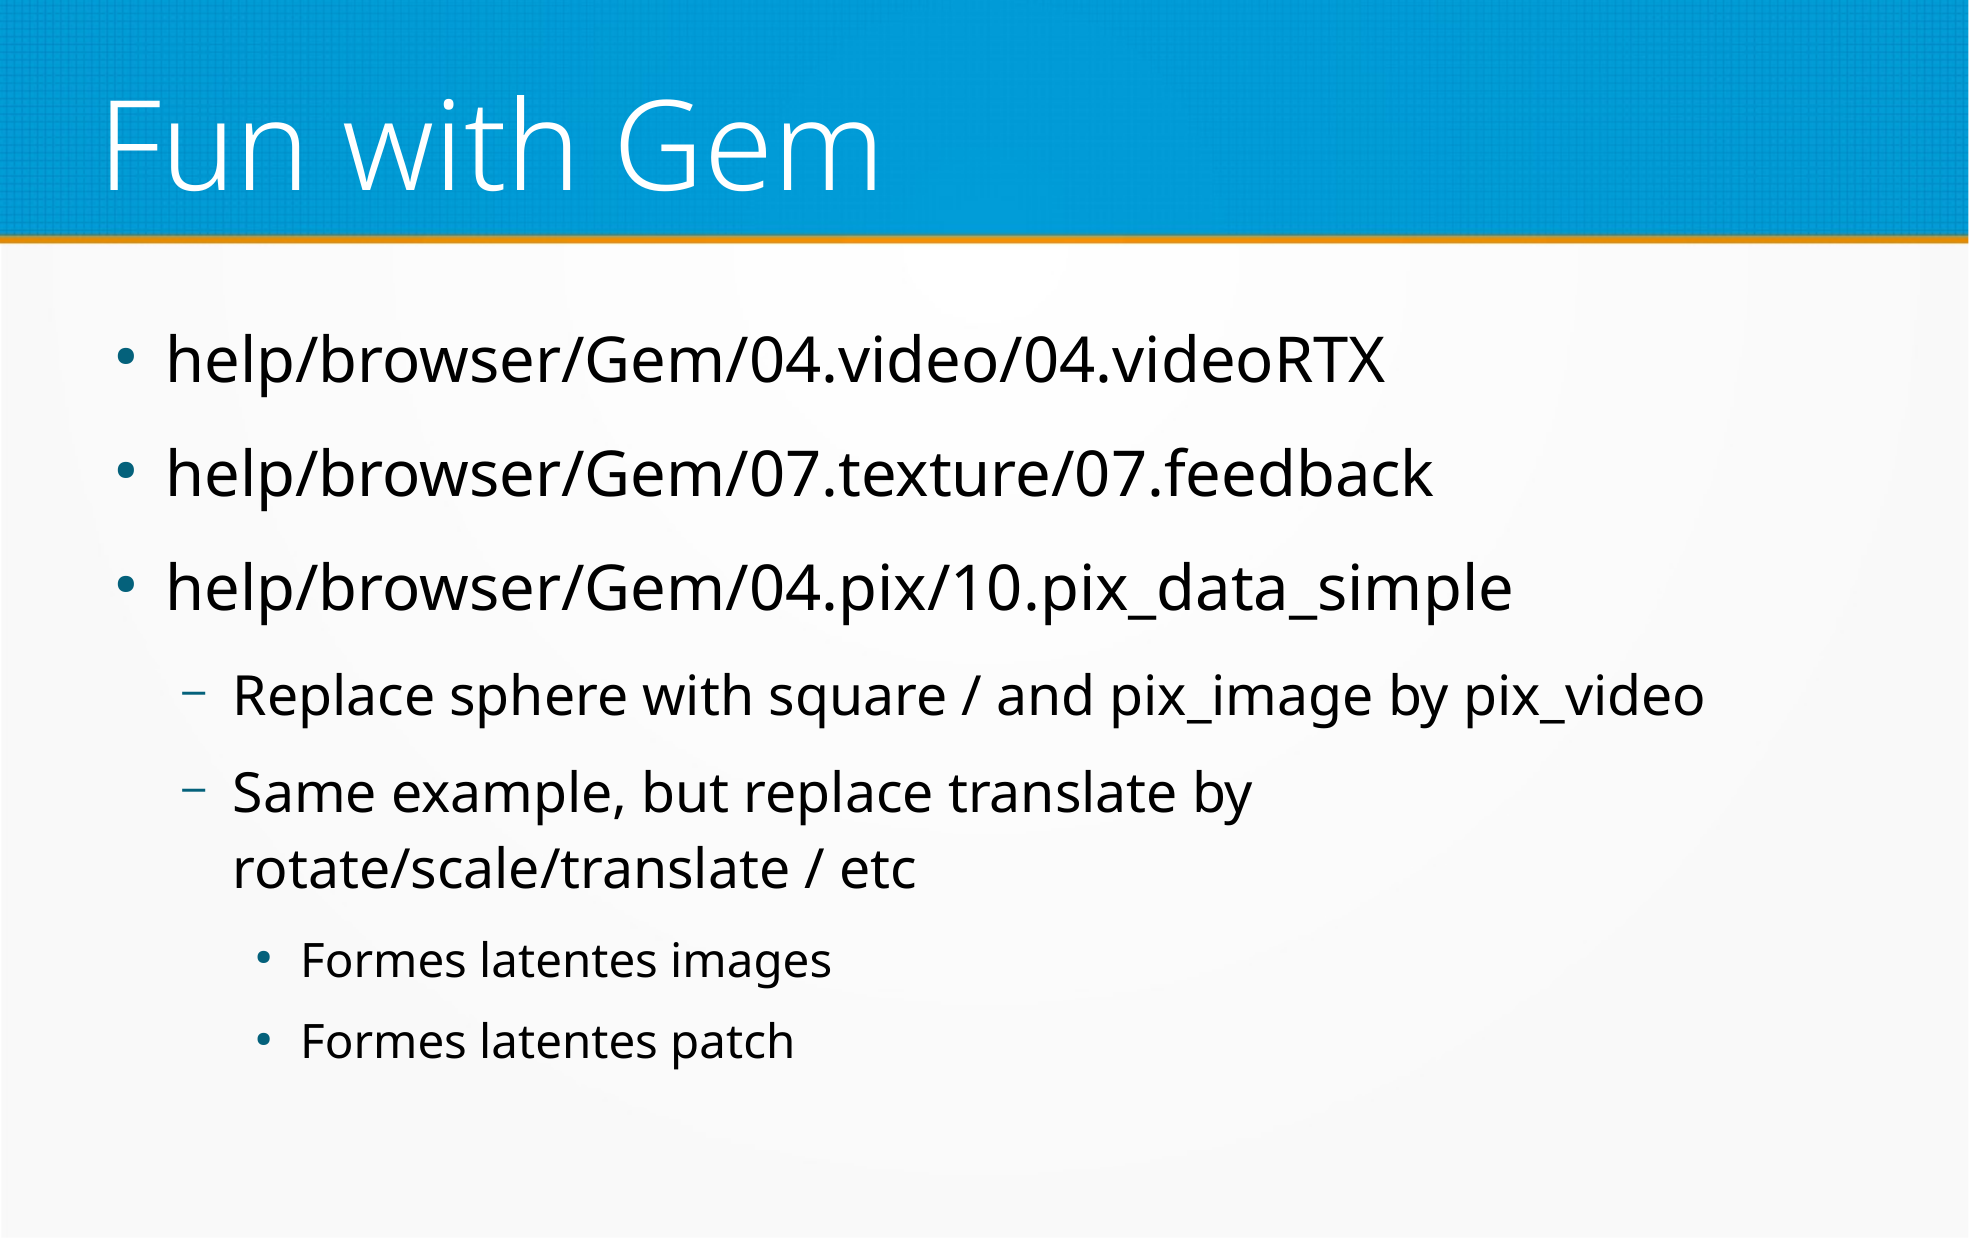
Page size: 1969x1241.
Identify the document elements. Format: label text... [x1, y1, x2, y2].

list help/browser/Gem/04.video/04.videoRTX help/browser/Gem/07.texture/07.feedback help/browser/Gem/04.pix/10.pix_data_simple Replace sphere with square / and pix_image by pix_video Same example, but replace translate by rotate/scale/translate / etc Formes latentes images Formes latentes patch [98, 315, 1861, 1081]
title Fun with Gem [98, 19, 1870, 227]
picture [0, 233, 1969, 1241]
